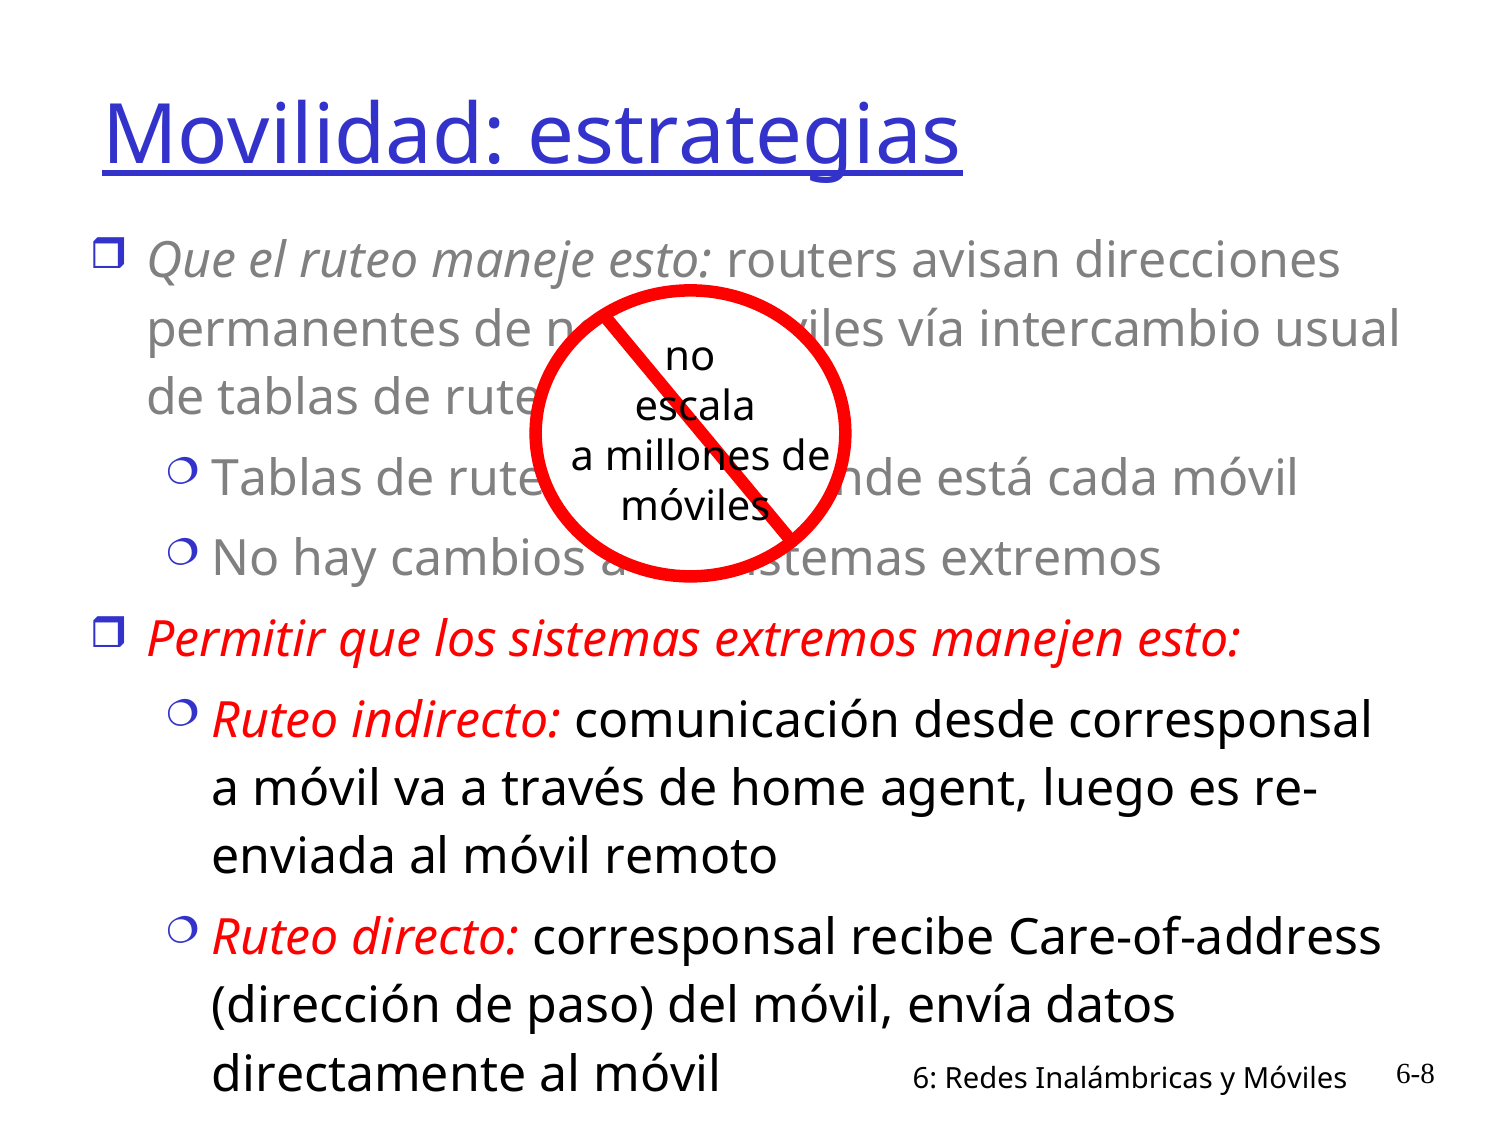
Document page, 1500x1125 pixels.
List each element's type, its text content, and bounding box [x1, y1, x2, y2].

title Movilidad: estrategias [87, 37, 1363, 225]
text_box no escala a millones de móviles [508, 321, 882, 537]
text_box [594, 290, 787, 321]
list Que el ruteo maneje esto: routers avisan direcciones permanentes de nodos móviles vía intercambio usual de tablas de ruteo. Tablas de ruteo indican dónde está cada móvil No hay cambios a los sistemas extremos Permitir que los sistemas extremos manejen esto: Ruteo indirecto: comunicación desde corresponsal a móvil va a través de home agent, luego es re-enviada al móvil remoto Ruteo directo: corresponsal recibe Care-of-address (dirección de paso) del móvil, envía datos directamente al móvil [75, 216, 1426, 994]
text_box [583, 537, 786, 577]
